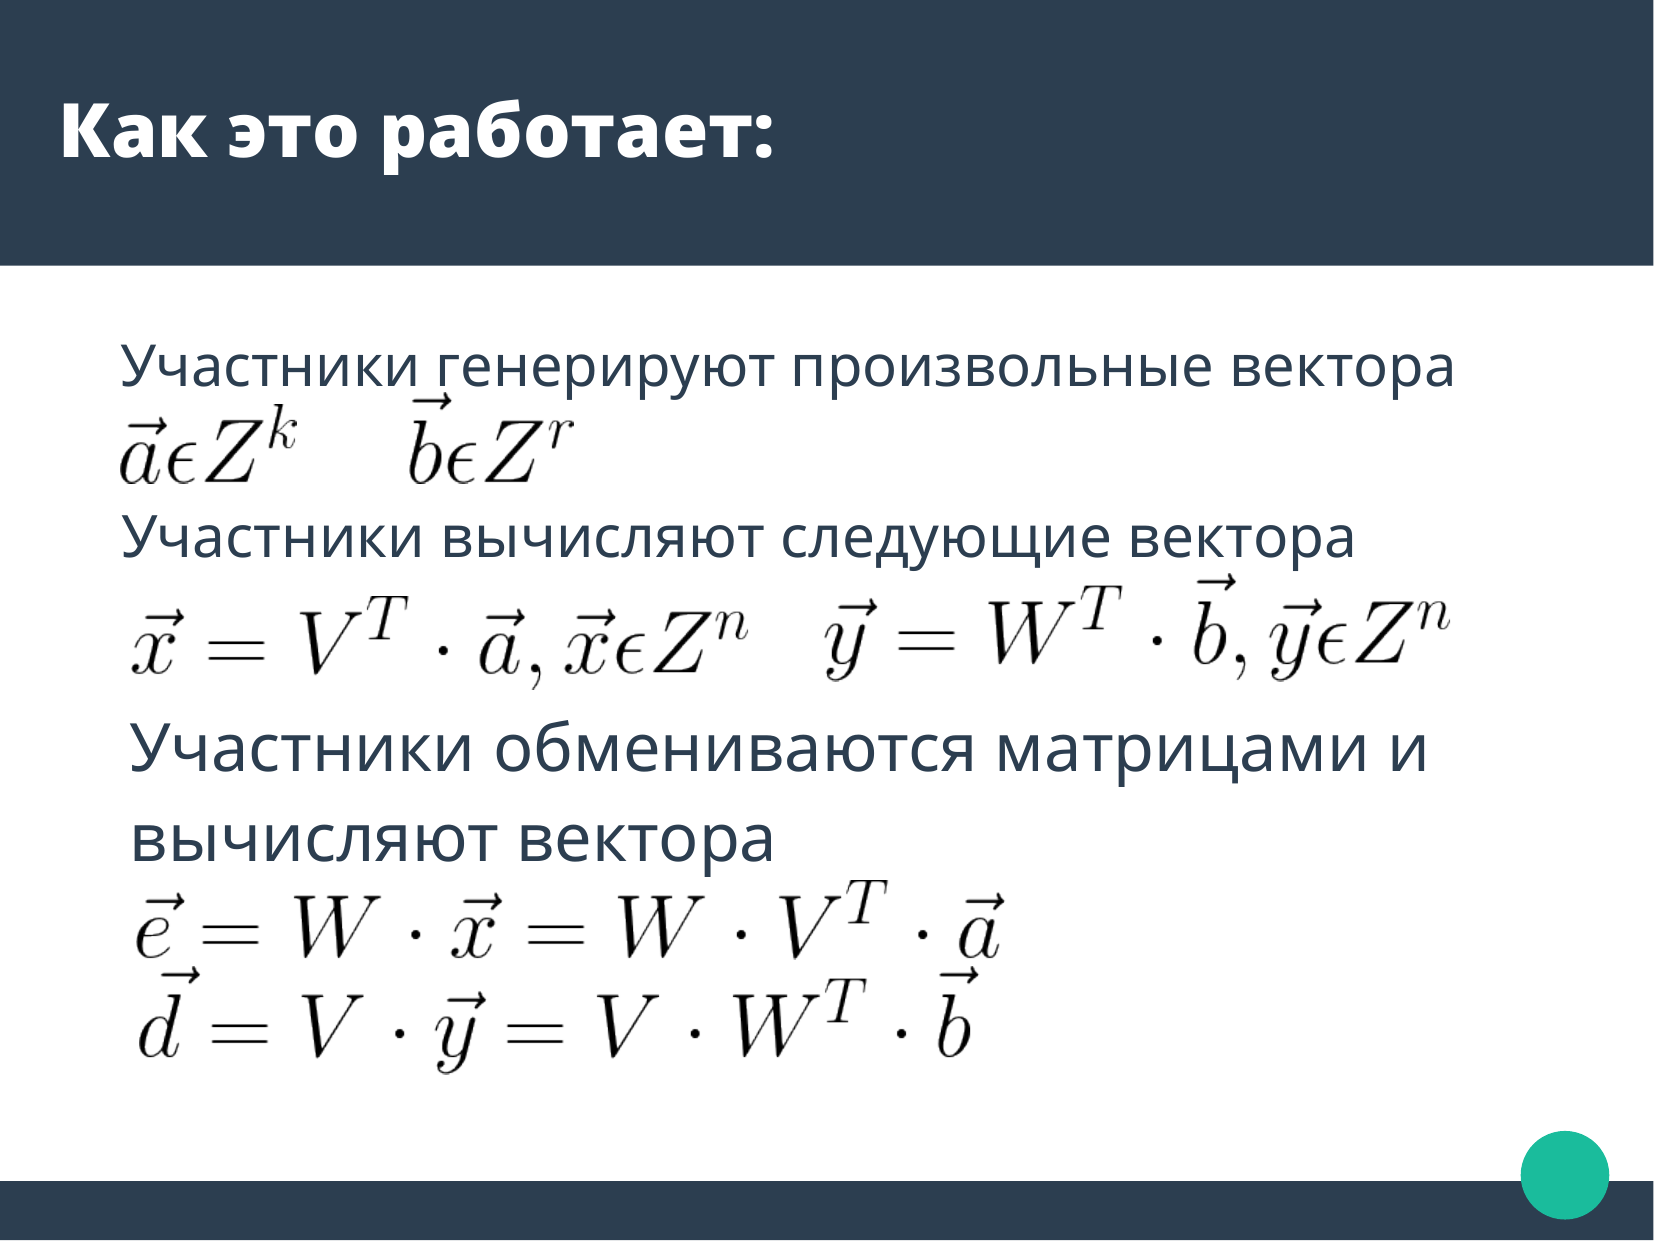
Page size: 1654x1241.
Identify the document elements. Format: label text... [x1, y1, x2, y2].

picture [136, 880, 1006, 961]
picture [120, 404, 297, 484]
picture [131, 596, 751, 691]
picture [139, 966, 980, 1075]
picture [824, 573, 1452, 682]
list Участники генерируют произвольные вектора [59, 324, 1595, 406]
list Участники обмениваются матрицами и вычисляют вектора [59, 699, 1595, 886]
list Участники вычисляют следующие вектора [59, 495, 1595, 576]
title Как это работает: [59, 49, 1595, 207]
picture [409, 392, 574, 484]
